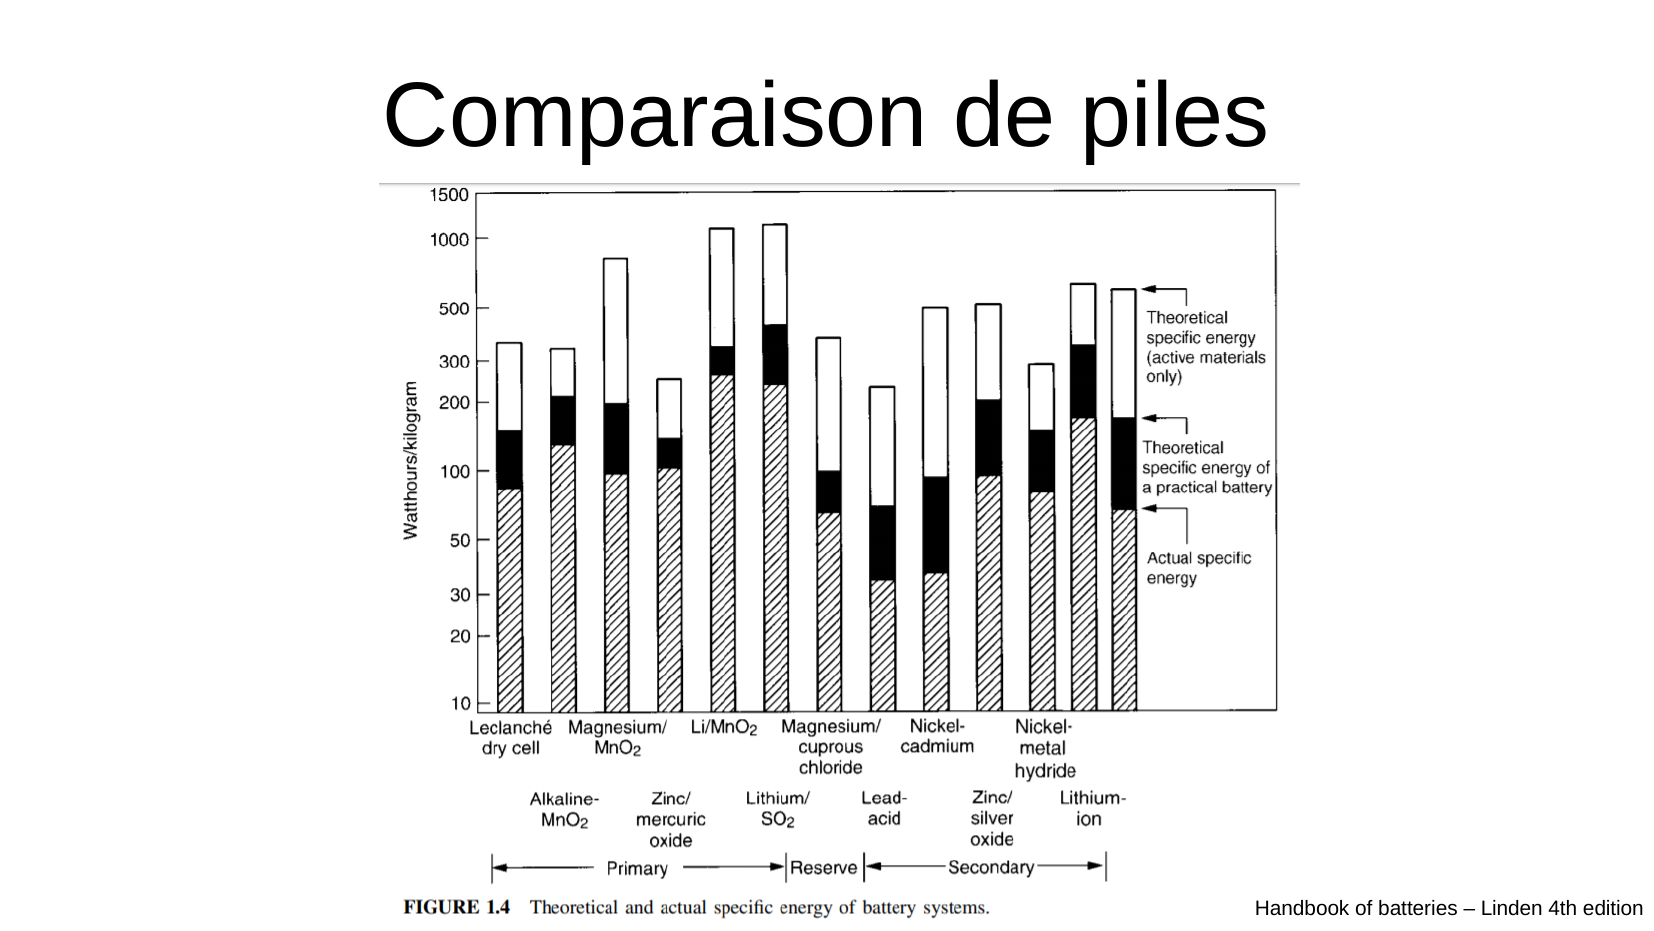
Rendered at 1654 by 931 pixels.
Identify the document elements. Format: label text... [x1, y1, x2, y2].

title Comparaison de piles [82, 37, 1571, 193]
text_box Handbook of batteries – Linden 4th edition [1240, 889, 1654, 931]
picture [379, 183, 1300, 922]
